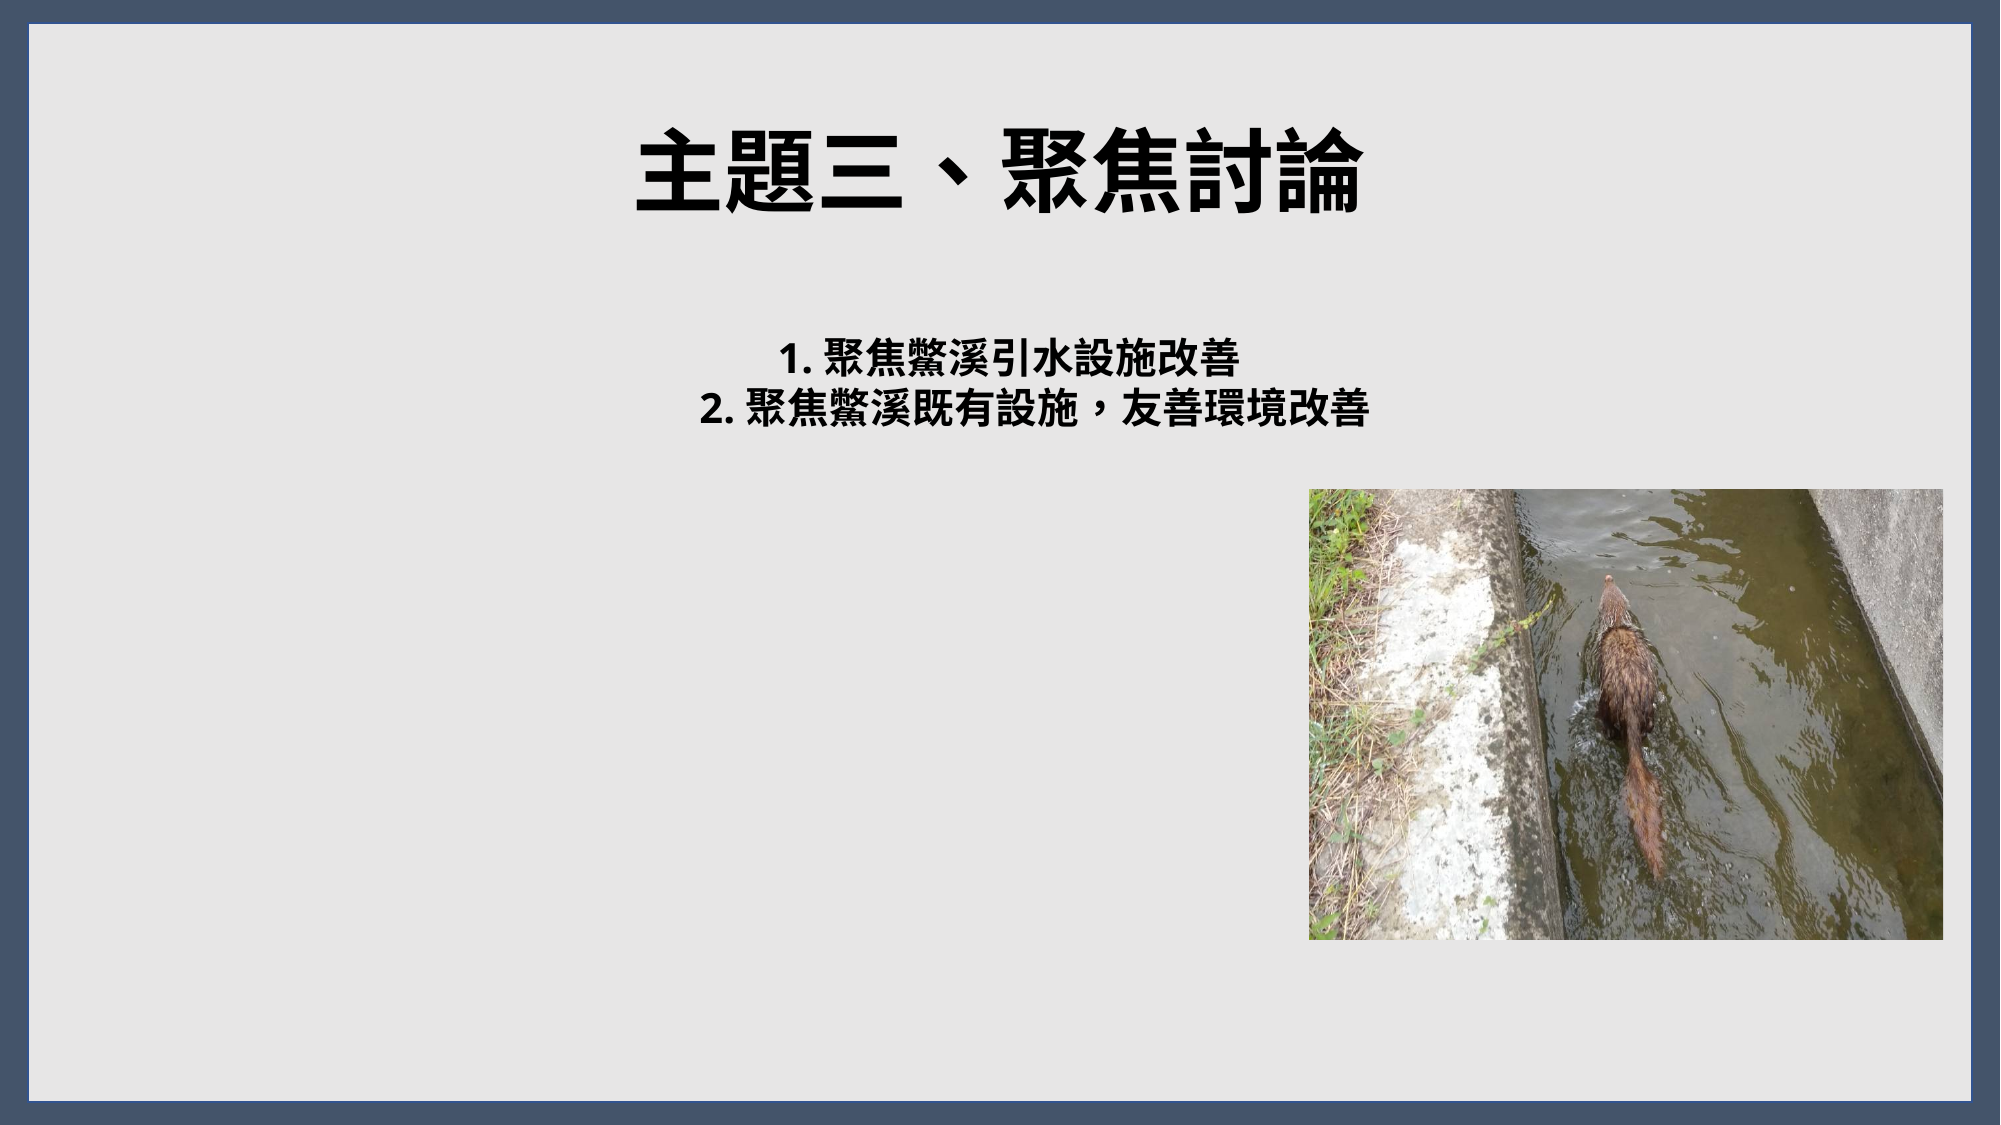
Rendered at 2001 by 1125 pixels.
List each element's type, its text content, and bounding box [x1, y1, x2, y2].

text_box 1.聚焦鱉溪引水設施改善 2.聚焦鱉溪既有設施，友善環境改善 [420, 324, 1640, 440]
title 主題三、聚焦討論 [137, 59, 1863, 278]
picture [56, 489, 1944, 940]
text_box [27, 22, 1972, 1102]
